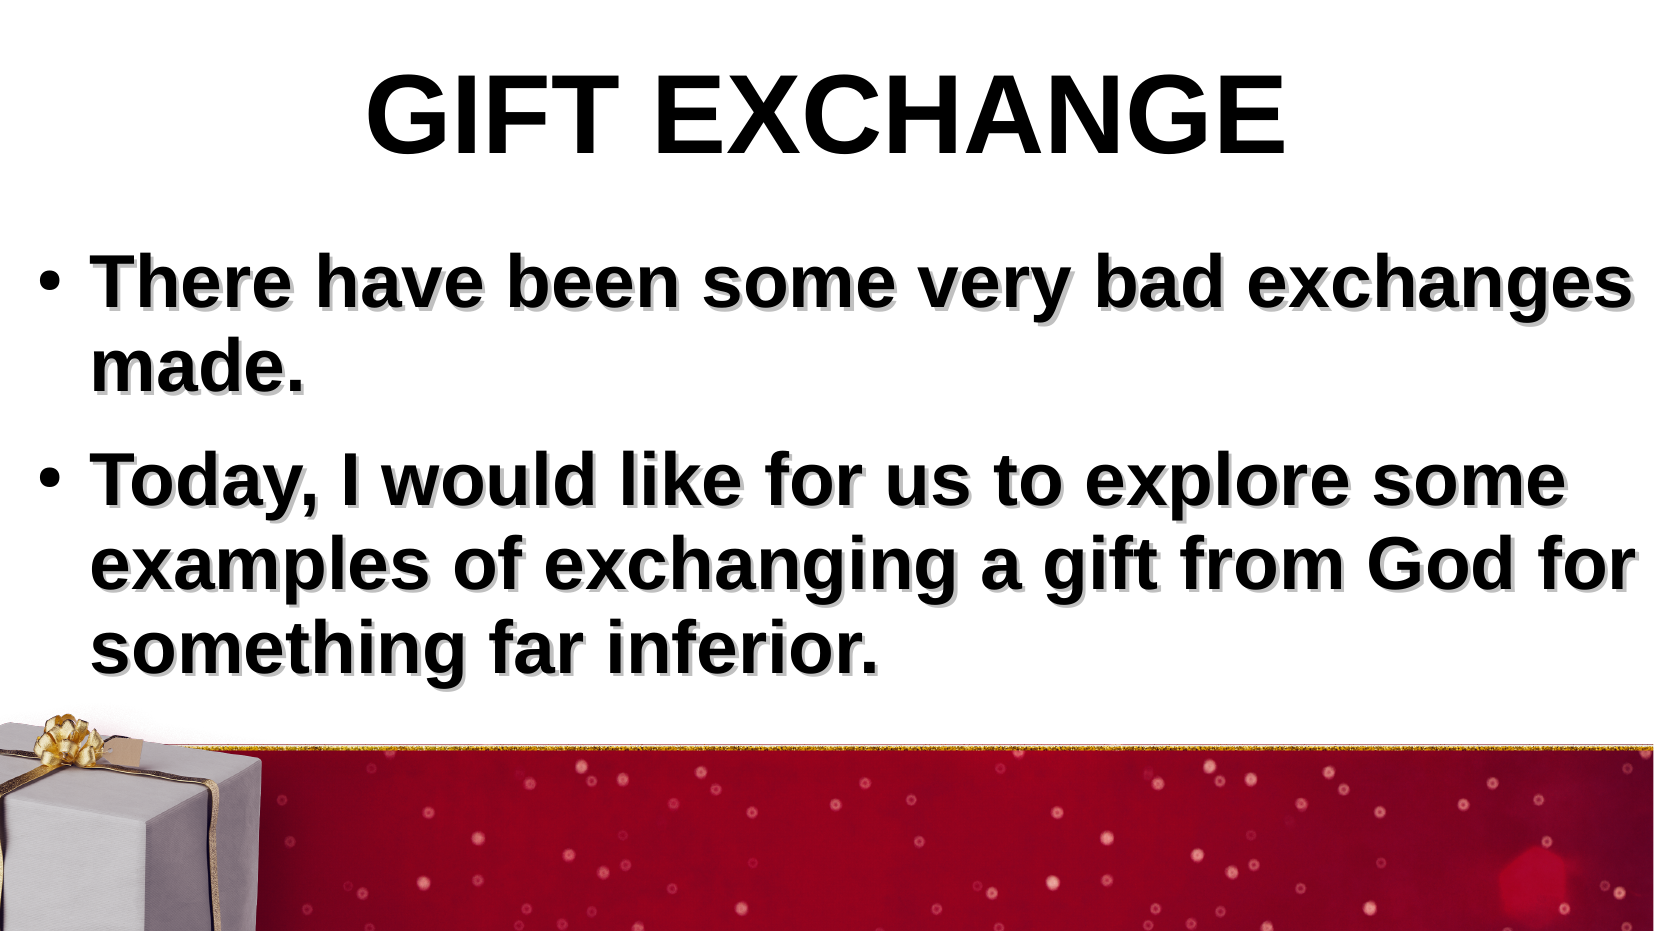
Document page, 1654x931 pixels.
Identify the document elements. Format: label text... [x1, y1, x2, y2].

title GIFT EXCHANGE [82, 37, 1571, 193]
picture [0, 0, 1654, 931]
list There have been some very bad exchanges made. Today, I would like for us to explore some examples of exchanging a gift from God for something far inferior. [18, 240, 1654, 931]
